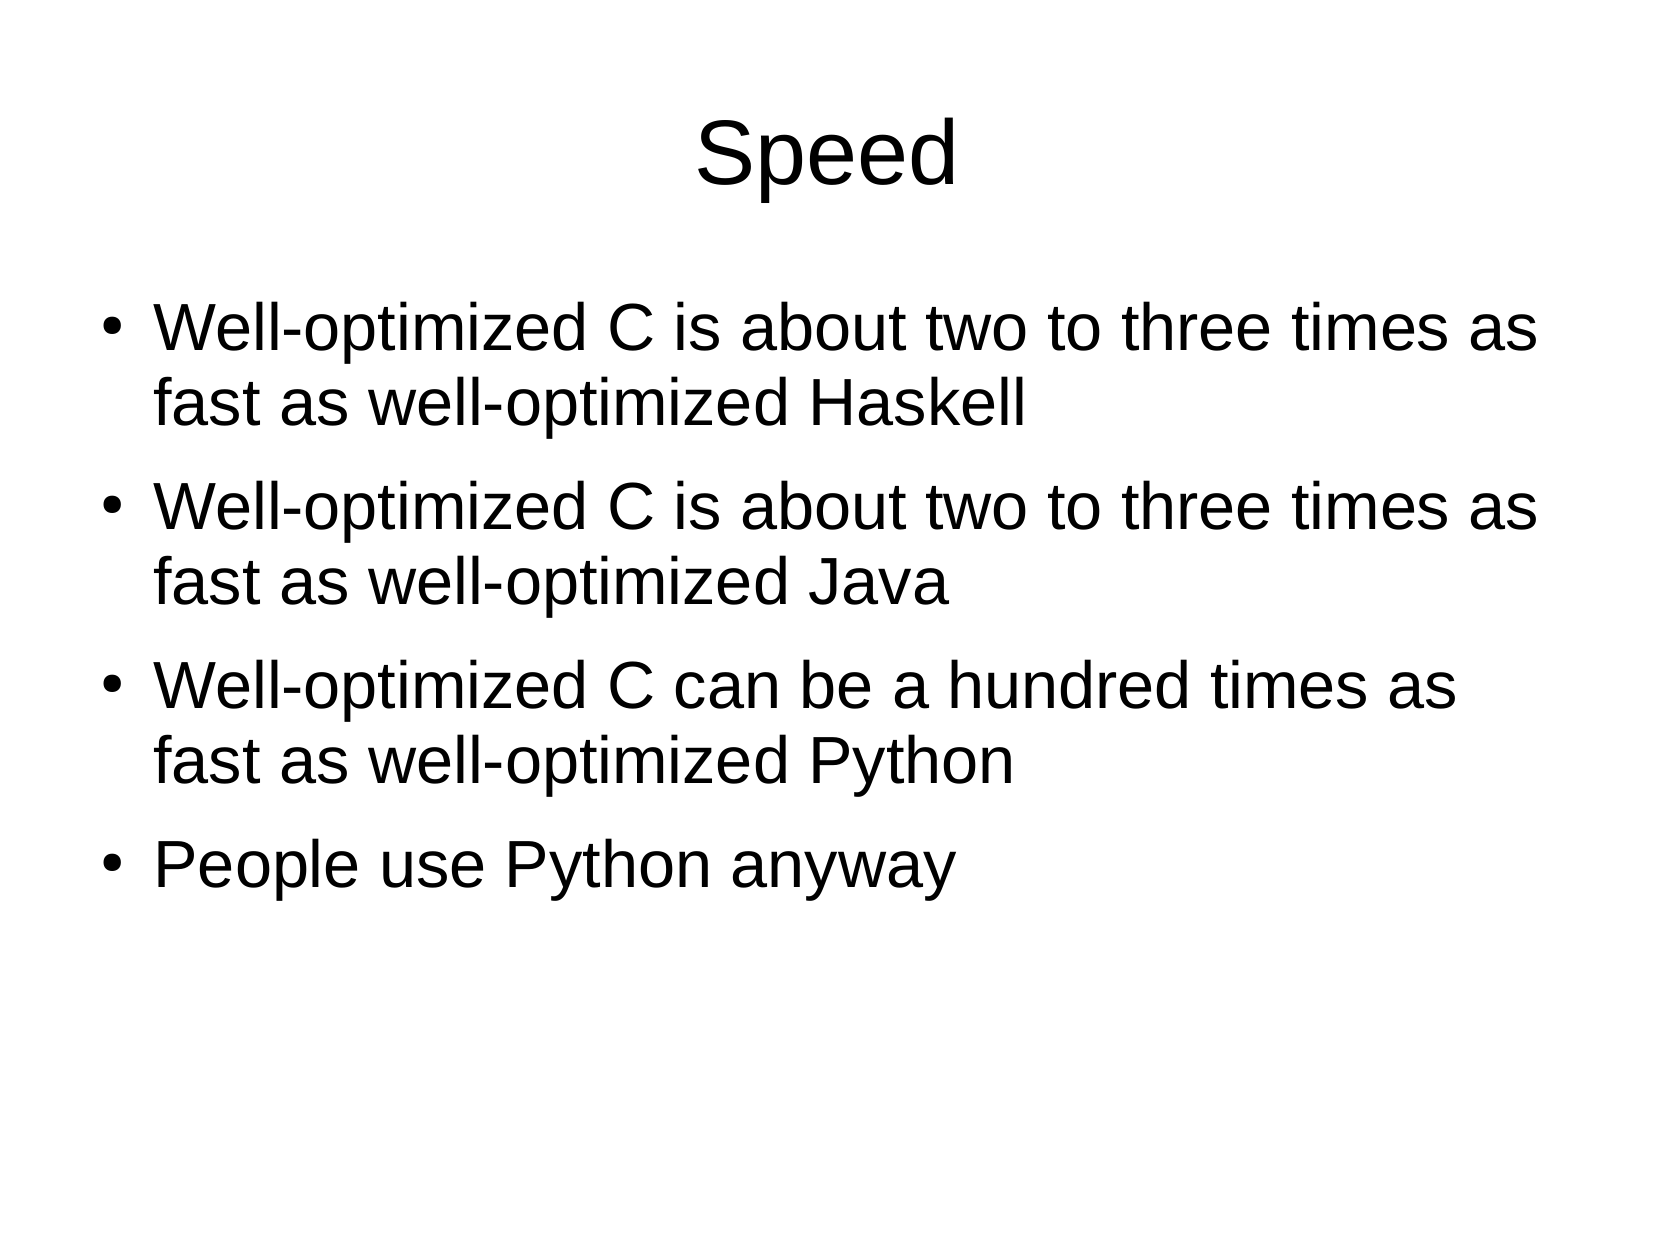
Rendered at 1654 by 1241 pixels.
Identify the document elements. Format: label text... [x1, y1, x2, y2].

title Speed [82, 49, 1571, 257]
list Well-optimized C is about two to three times as fast as well-optimized Haskell Well-optimized C is about two to three times as fast as well-optimized Java Well-optimized C can be a hundred times as fast as well-optimized Python People use Python anyway [82, 290, 1571, 1010]
